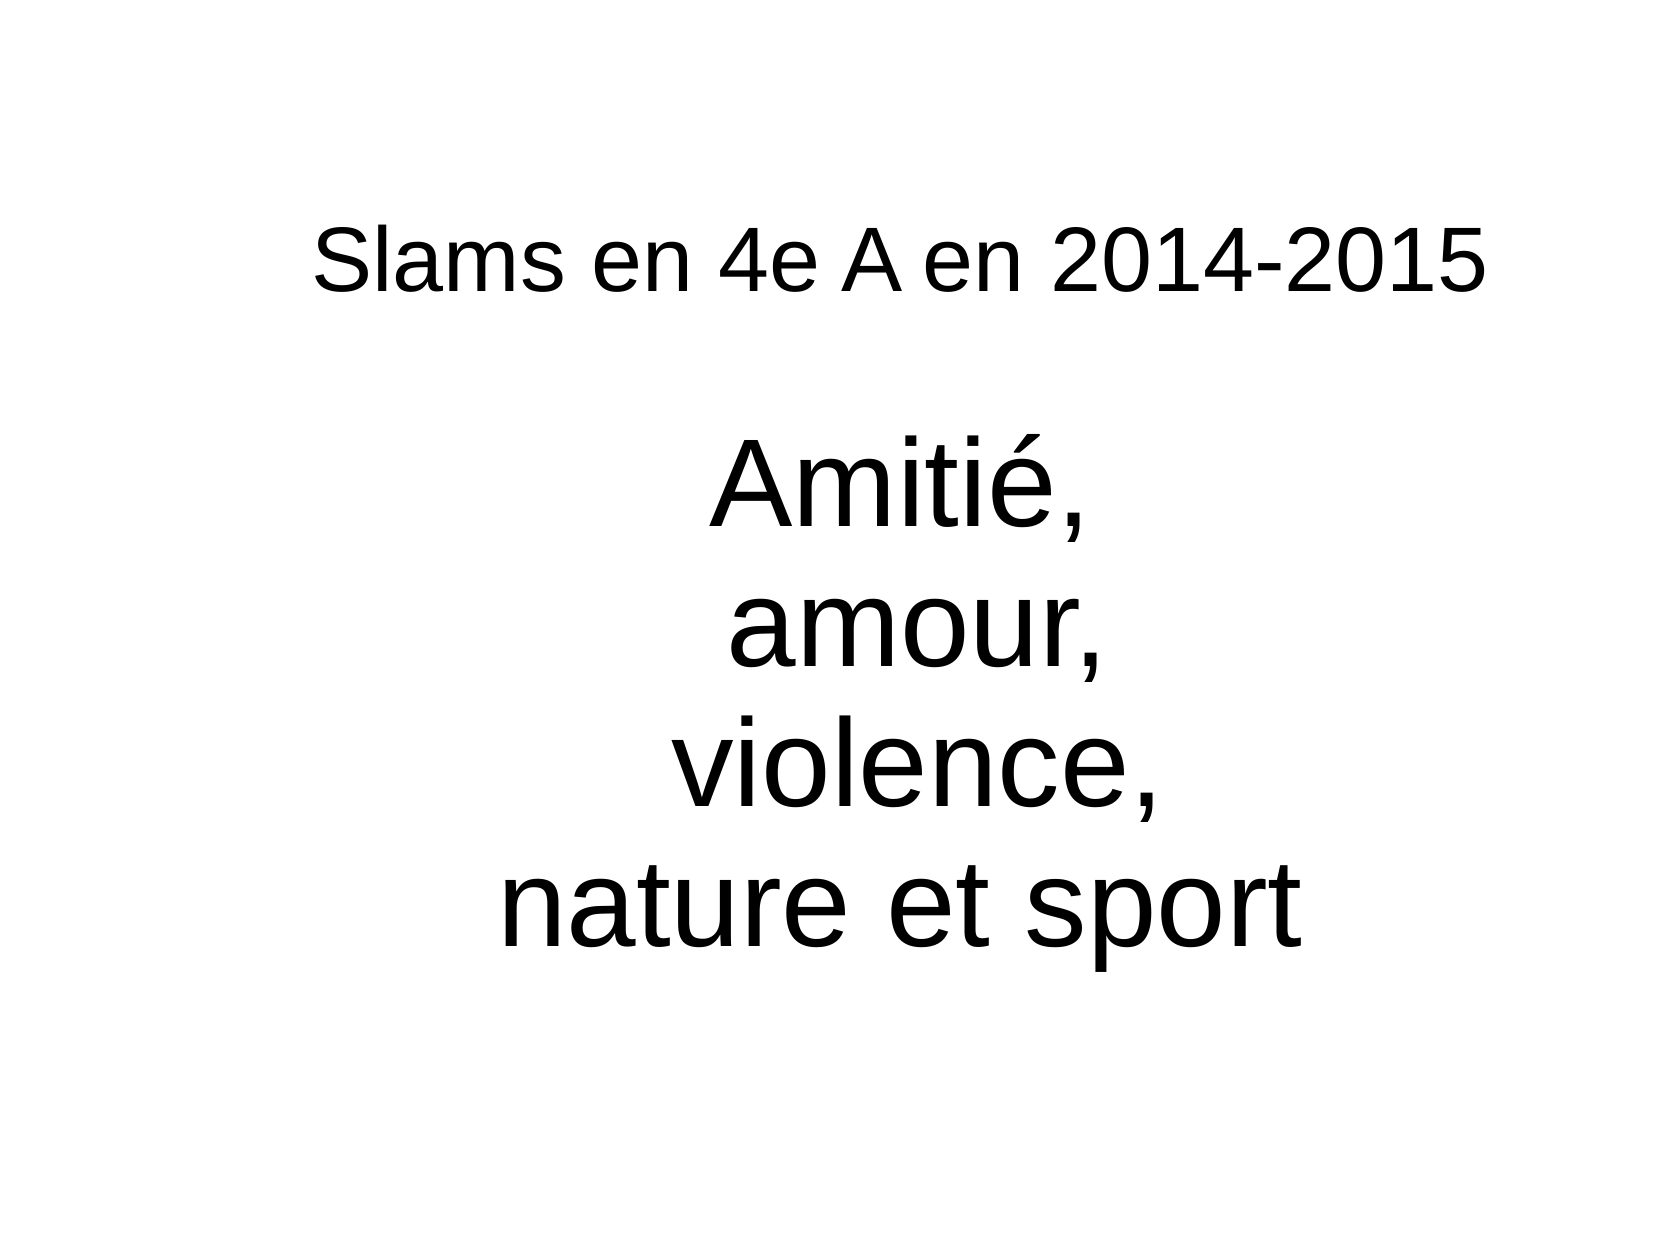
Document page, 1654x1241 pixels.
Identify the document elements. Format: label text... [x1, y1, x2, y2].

title Slams en 4e A en 2014-2015 Amitié, amour, violence, nature et sport [265, 208, 1536, 973]
